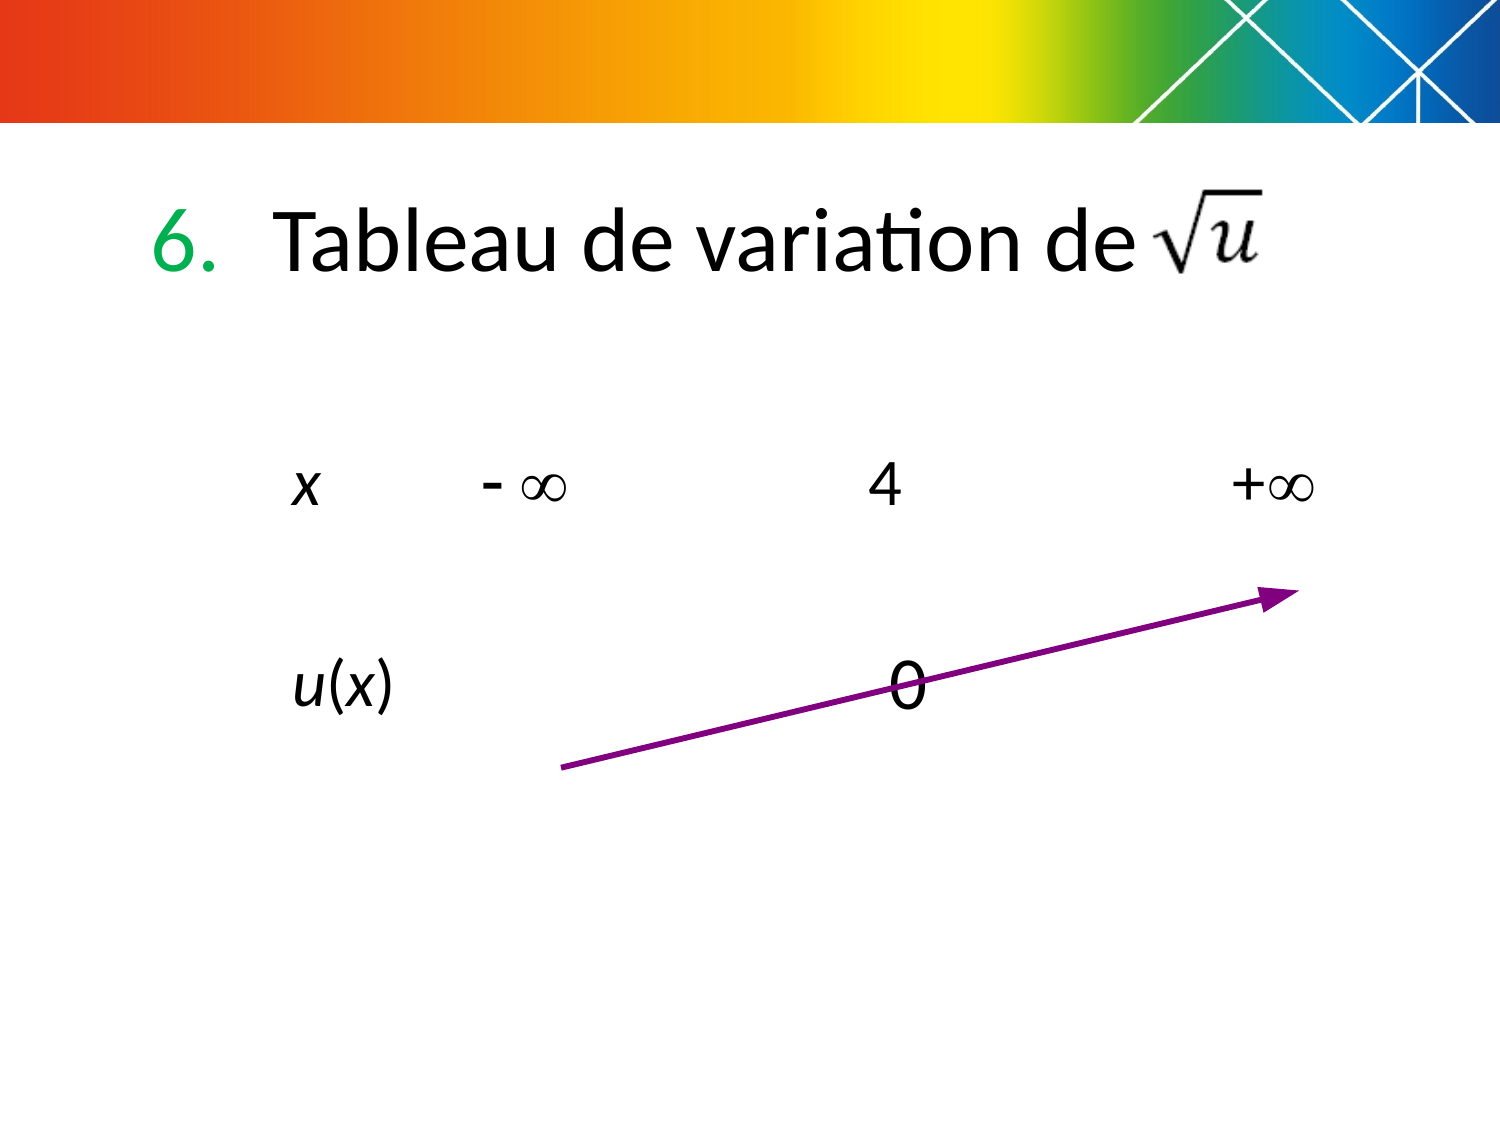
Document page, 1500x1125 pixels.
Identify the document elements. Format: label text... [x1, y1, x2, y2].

table_header x [278, 421, 467, 537]
table_cell 0 [467, 537, 1372, 822]
title Tableau de variation de [135, 163, 1425, 305]
table_header   4 + [467, 421, 1372, 537]
picture [0, 0, 1359, 123]
picture [1340, 0, 1500, 123]
picture [1139, 172, 1288, 303]
table_cell u(x) [278, 537, 467, 822]
